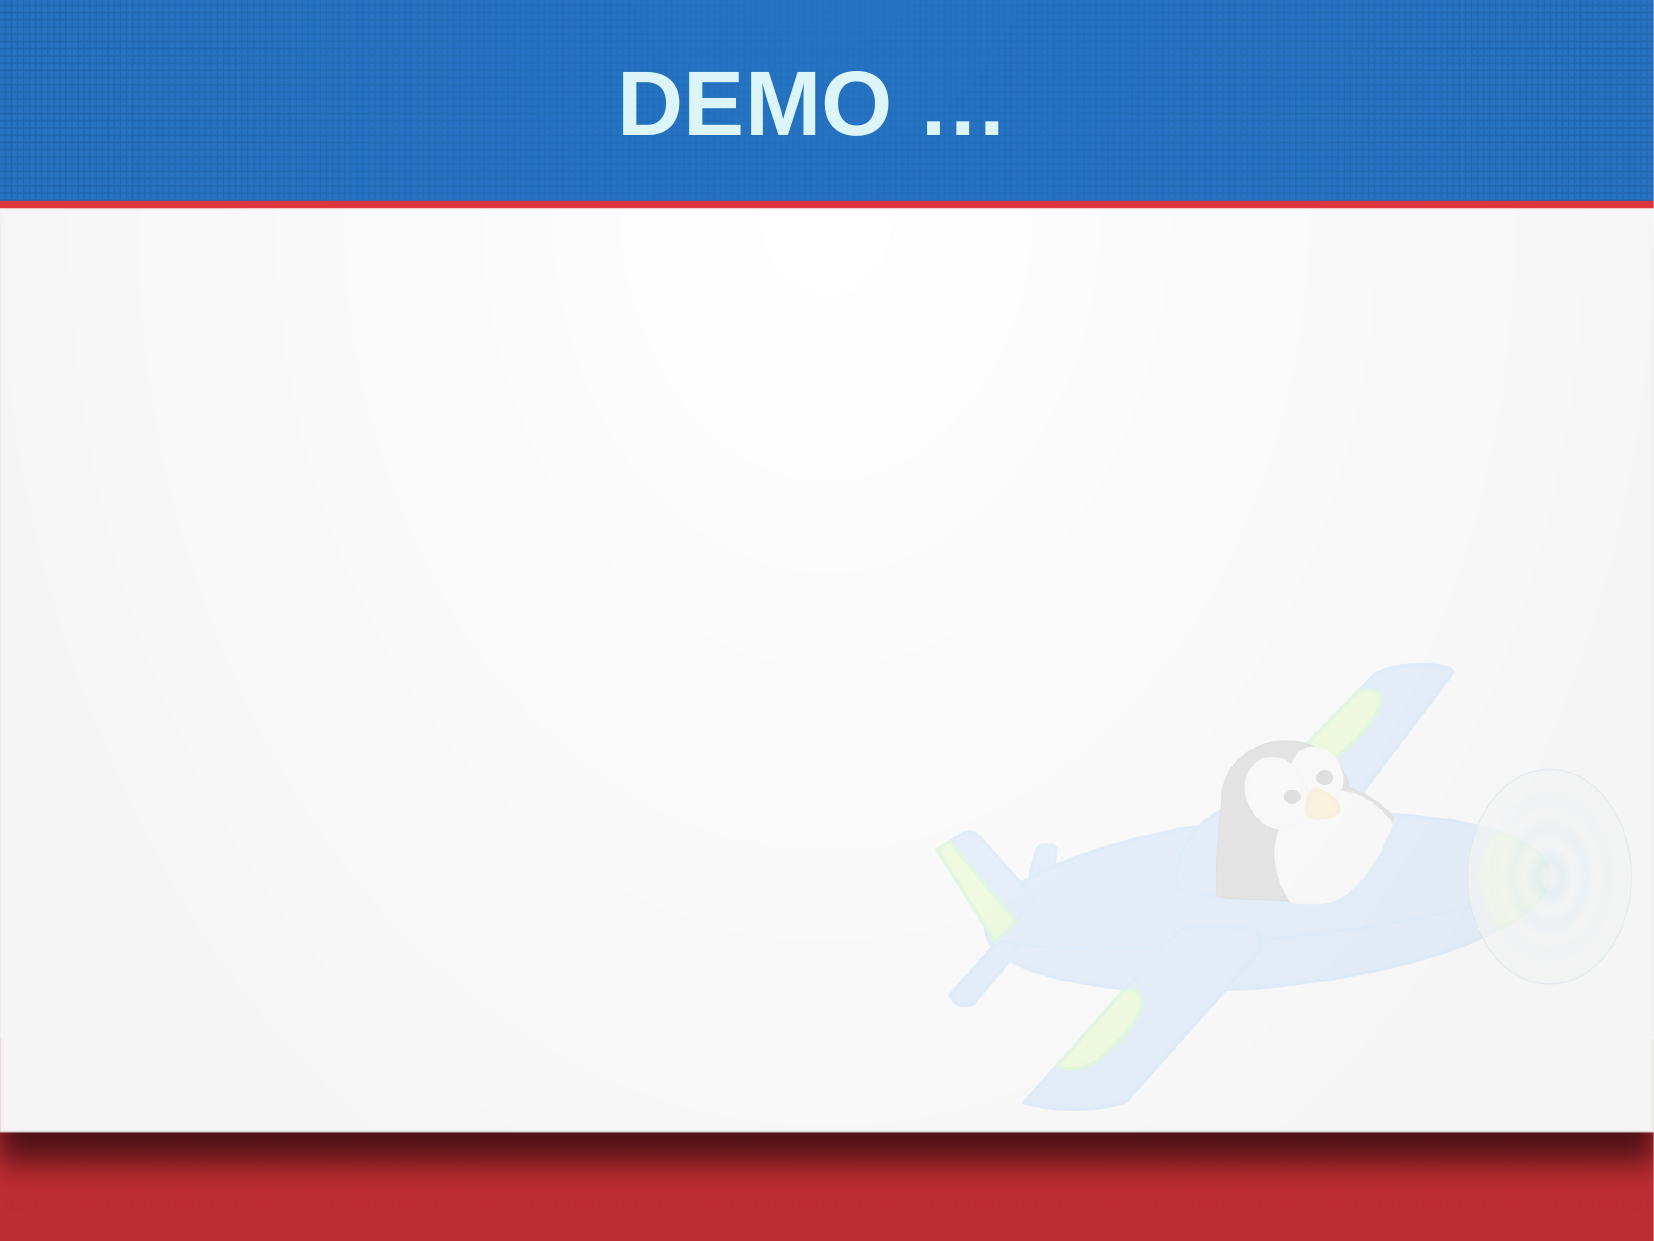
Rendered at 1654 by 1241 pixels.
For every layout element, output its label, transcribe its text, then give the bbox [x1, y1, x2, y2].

title DEMO … [82, 20, 1571, 186]
picture [0, 0, 1654, 1241]
